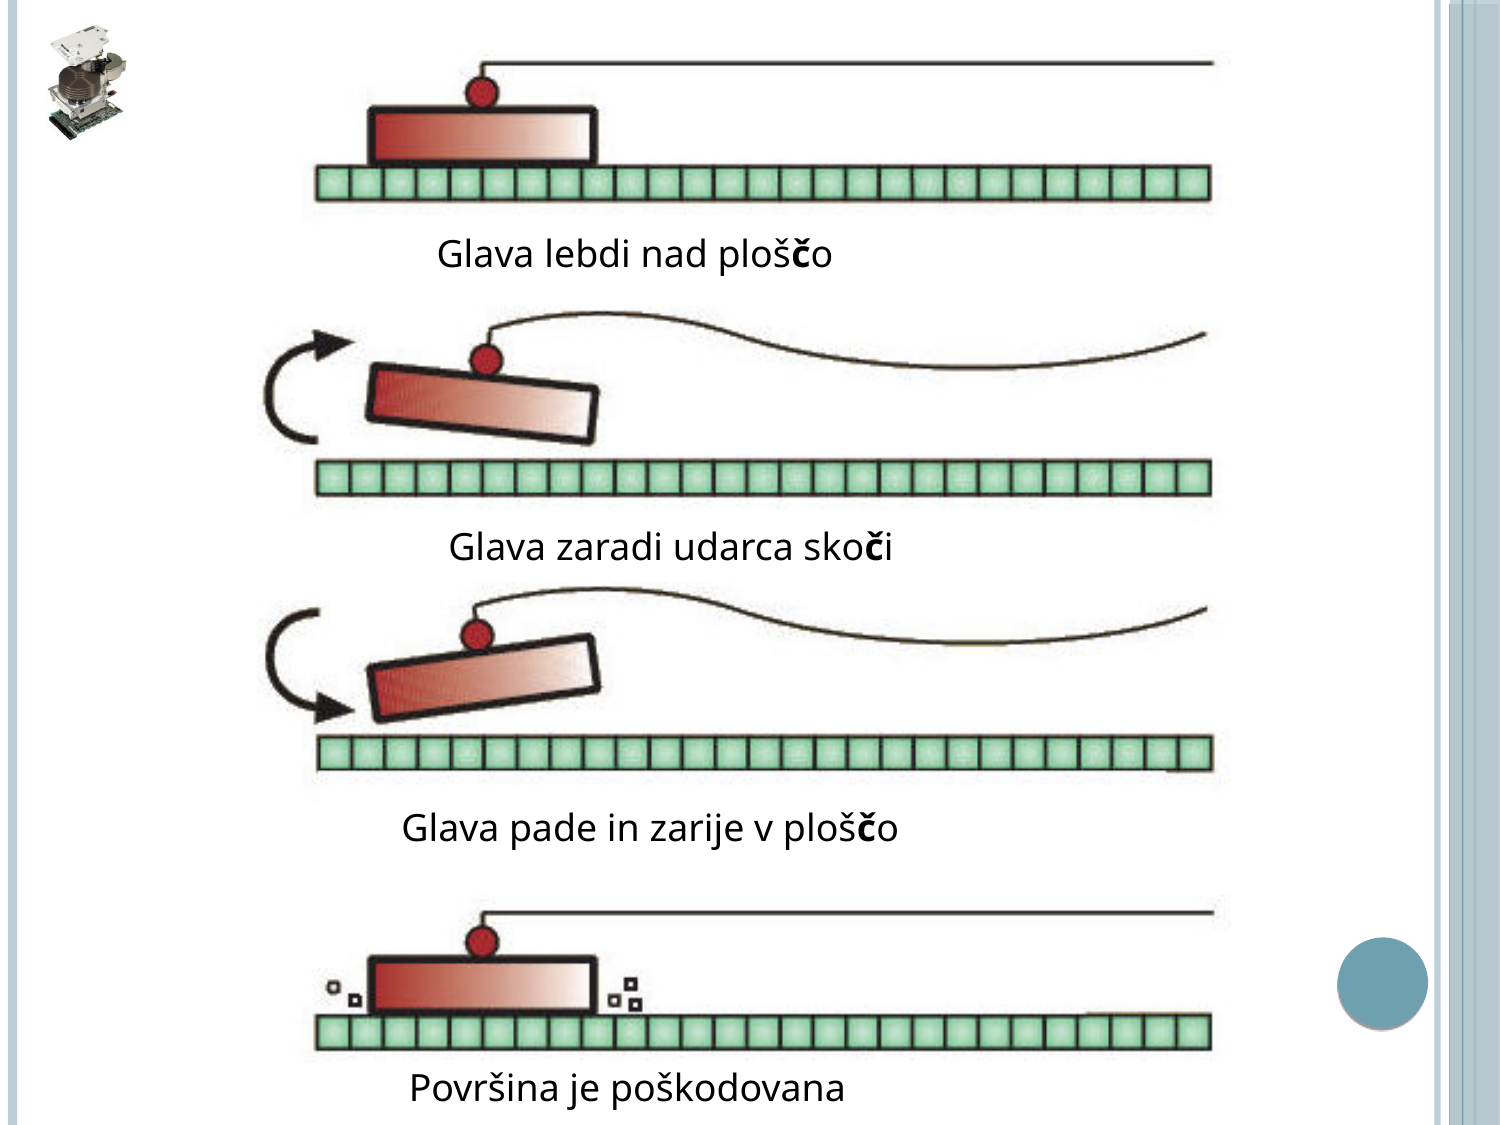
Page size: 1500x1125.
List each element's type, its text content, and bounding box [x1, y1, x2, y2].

text_box Površina je poškodovana [393, 1056, 1262, 1117]
picture [46, 23, 127, 141]
text_box Glava zaradi udarca skoči [433, 515, 1207, 576]
text_box Glava lebdi nad ploščo [421, 222, 1043, 283]
picture [257, 50, 1231, 1063]
text_box Glava pade in zarije v ploščo [386, 796, 1043, 857]
